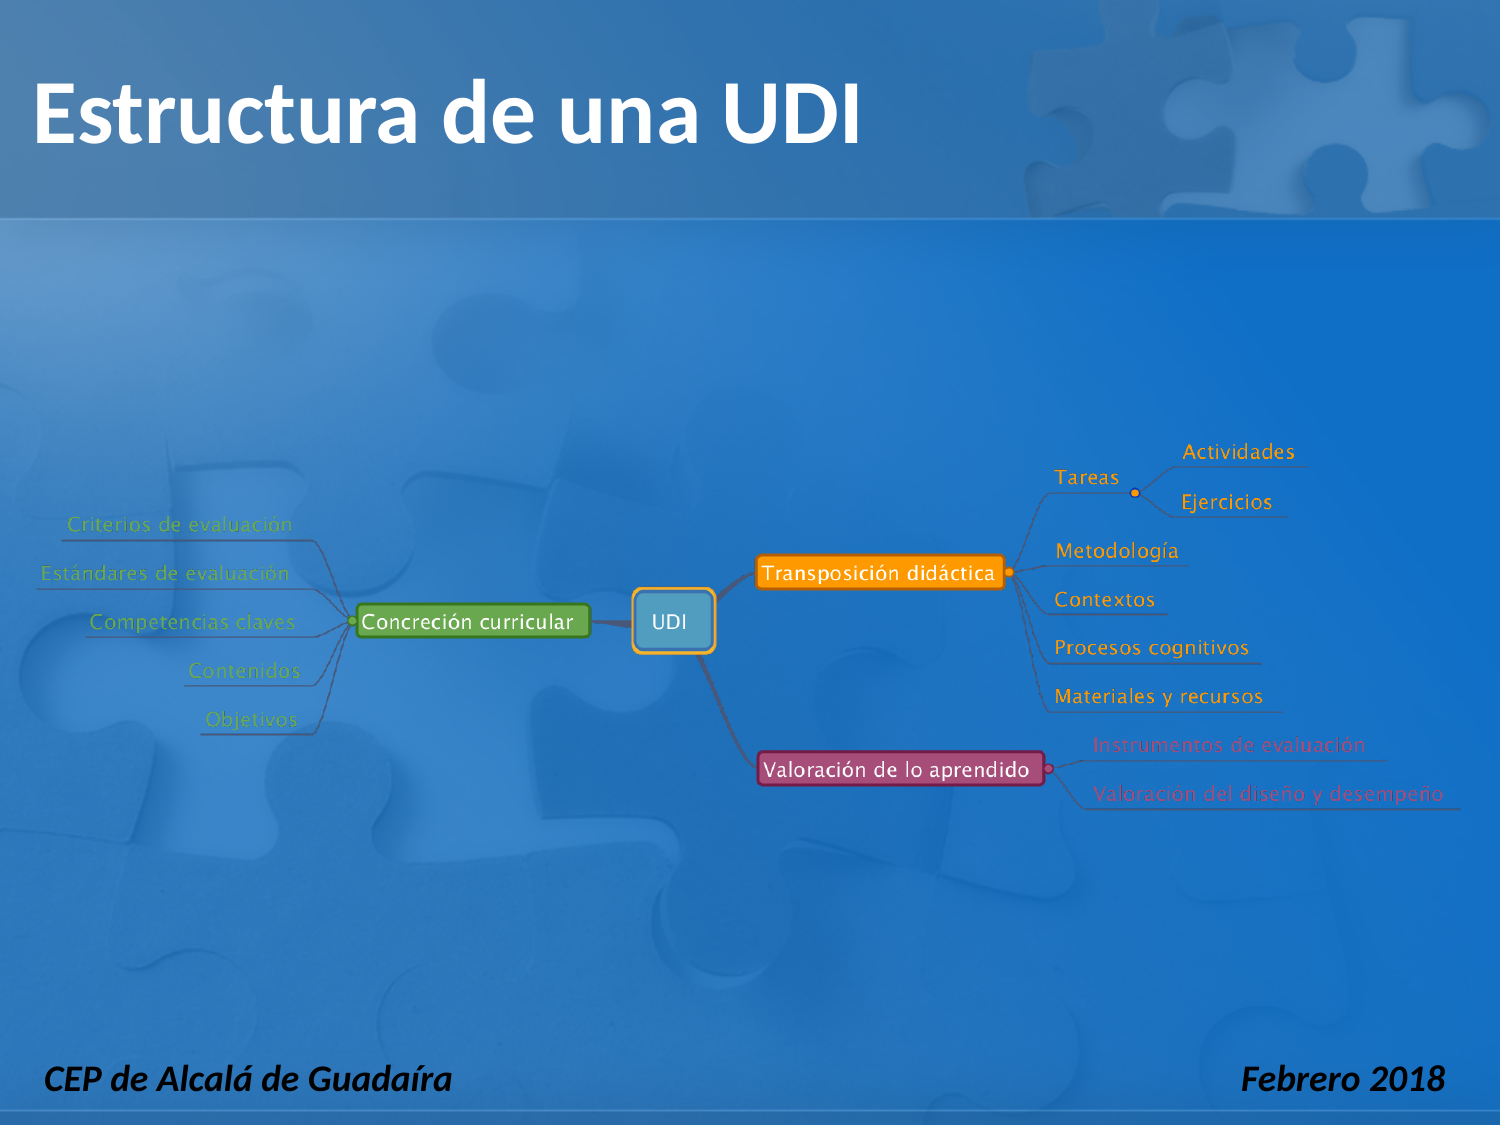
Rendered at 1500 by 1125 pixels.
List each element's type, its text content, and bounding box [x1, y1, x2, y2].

text_box CEP de Alcalá de Guadaíra Febrero 2018 [29, 1046, 1489, 1107]
title Estructura de una UDI [17, 44, 1243, 232]
picture [0, 225, 1500, 1125]
